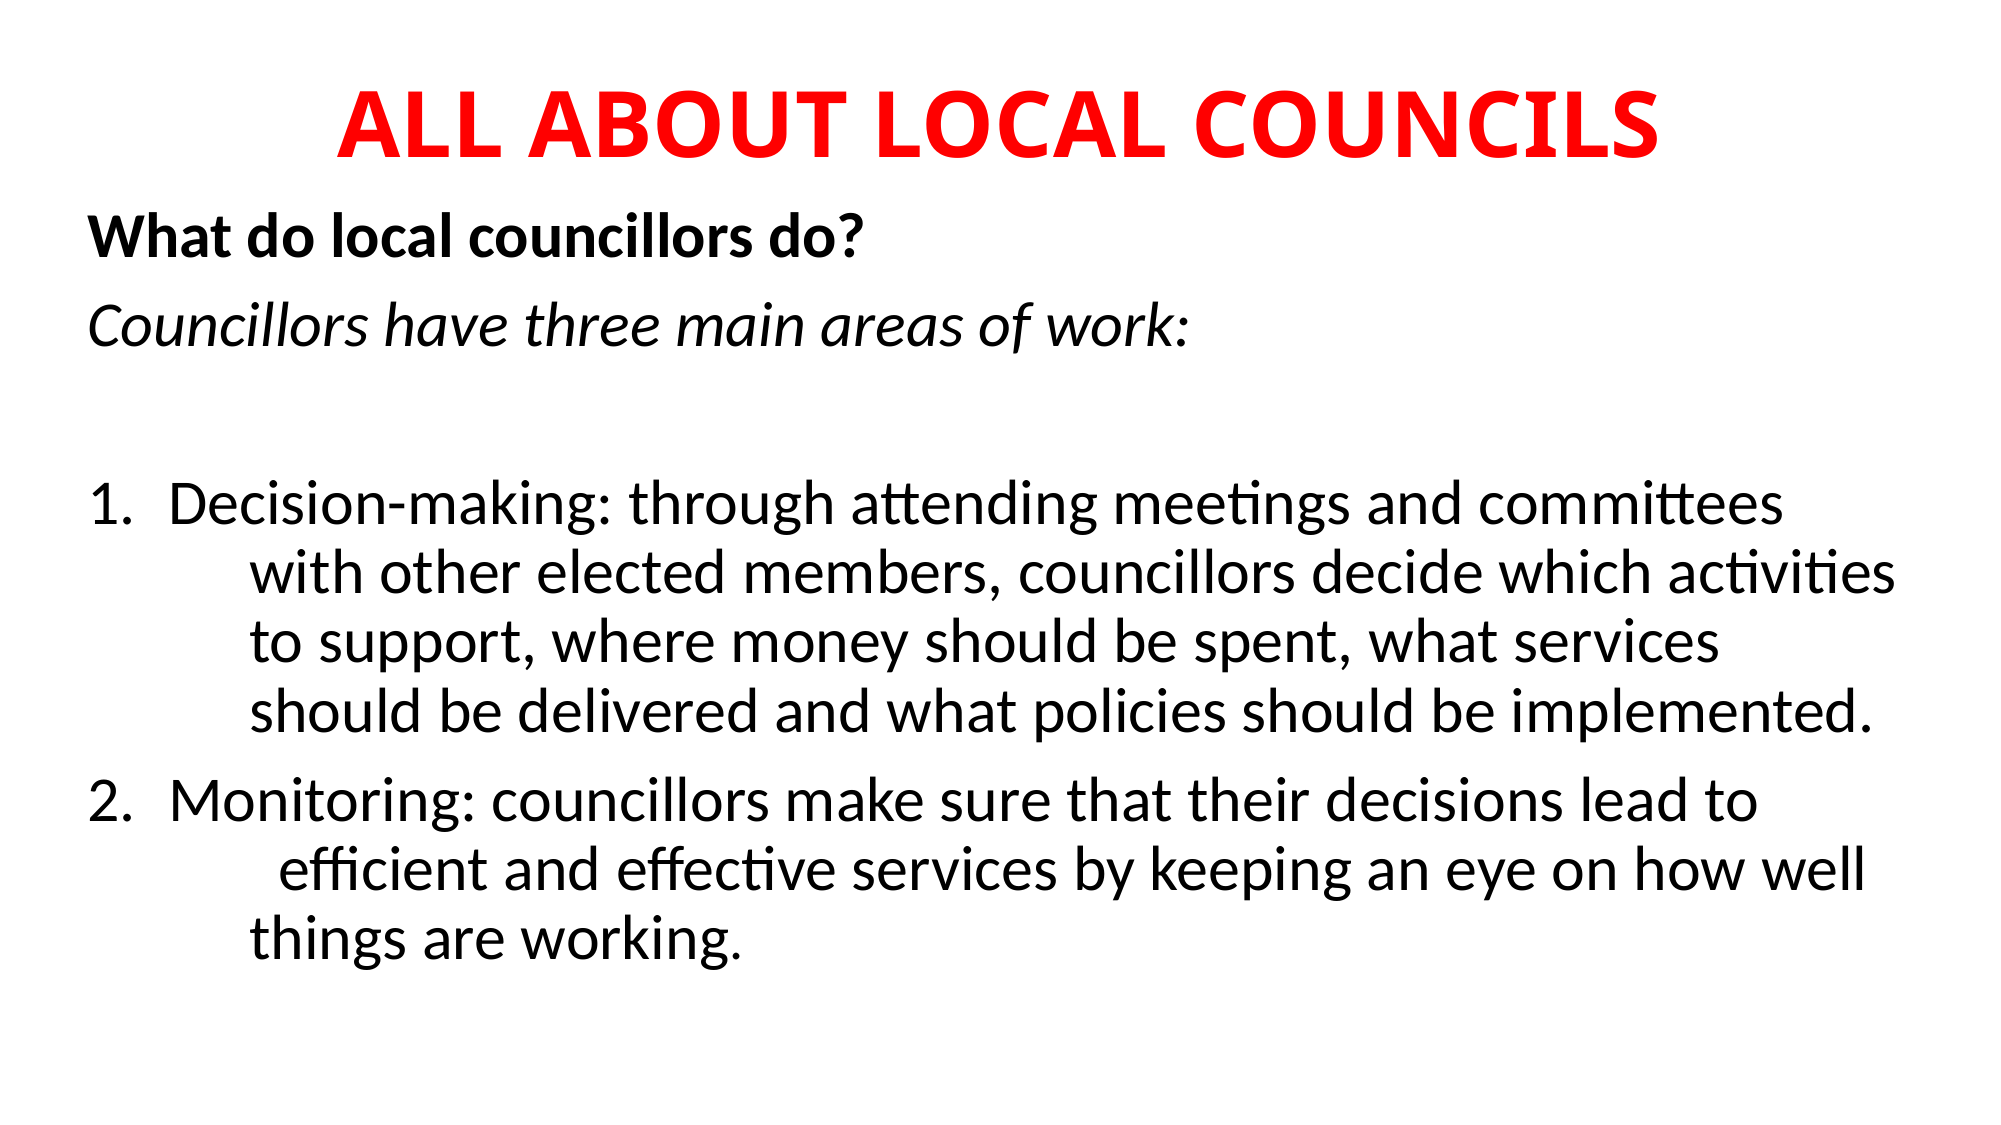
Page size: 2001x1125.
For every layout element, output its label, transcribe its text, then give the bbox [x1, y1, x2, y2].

list What do local councillors do? Councillors have three main areas of work: Decision-making: through attending meetings and committees with other elected members, councillors decide which activities to support, where money should be spent, what services should be delivered and what policies should be implemented. Monitoring: councillors make sure that their decisions lead to efficient and effective services by keeping an eye on how well things are working. [72, 194, 1919, 1047]
title ALL ABOUT LOCAL COUNCILS [137, 59, 1863, 194]
